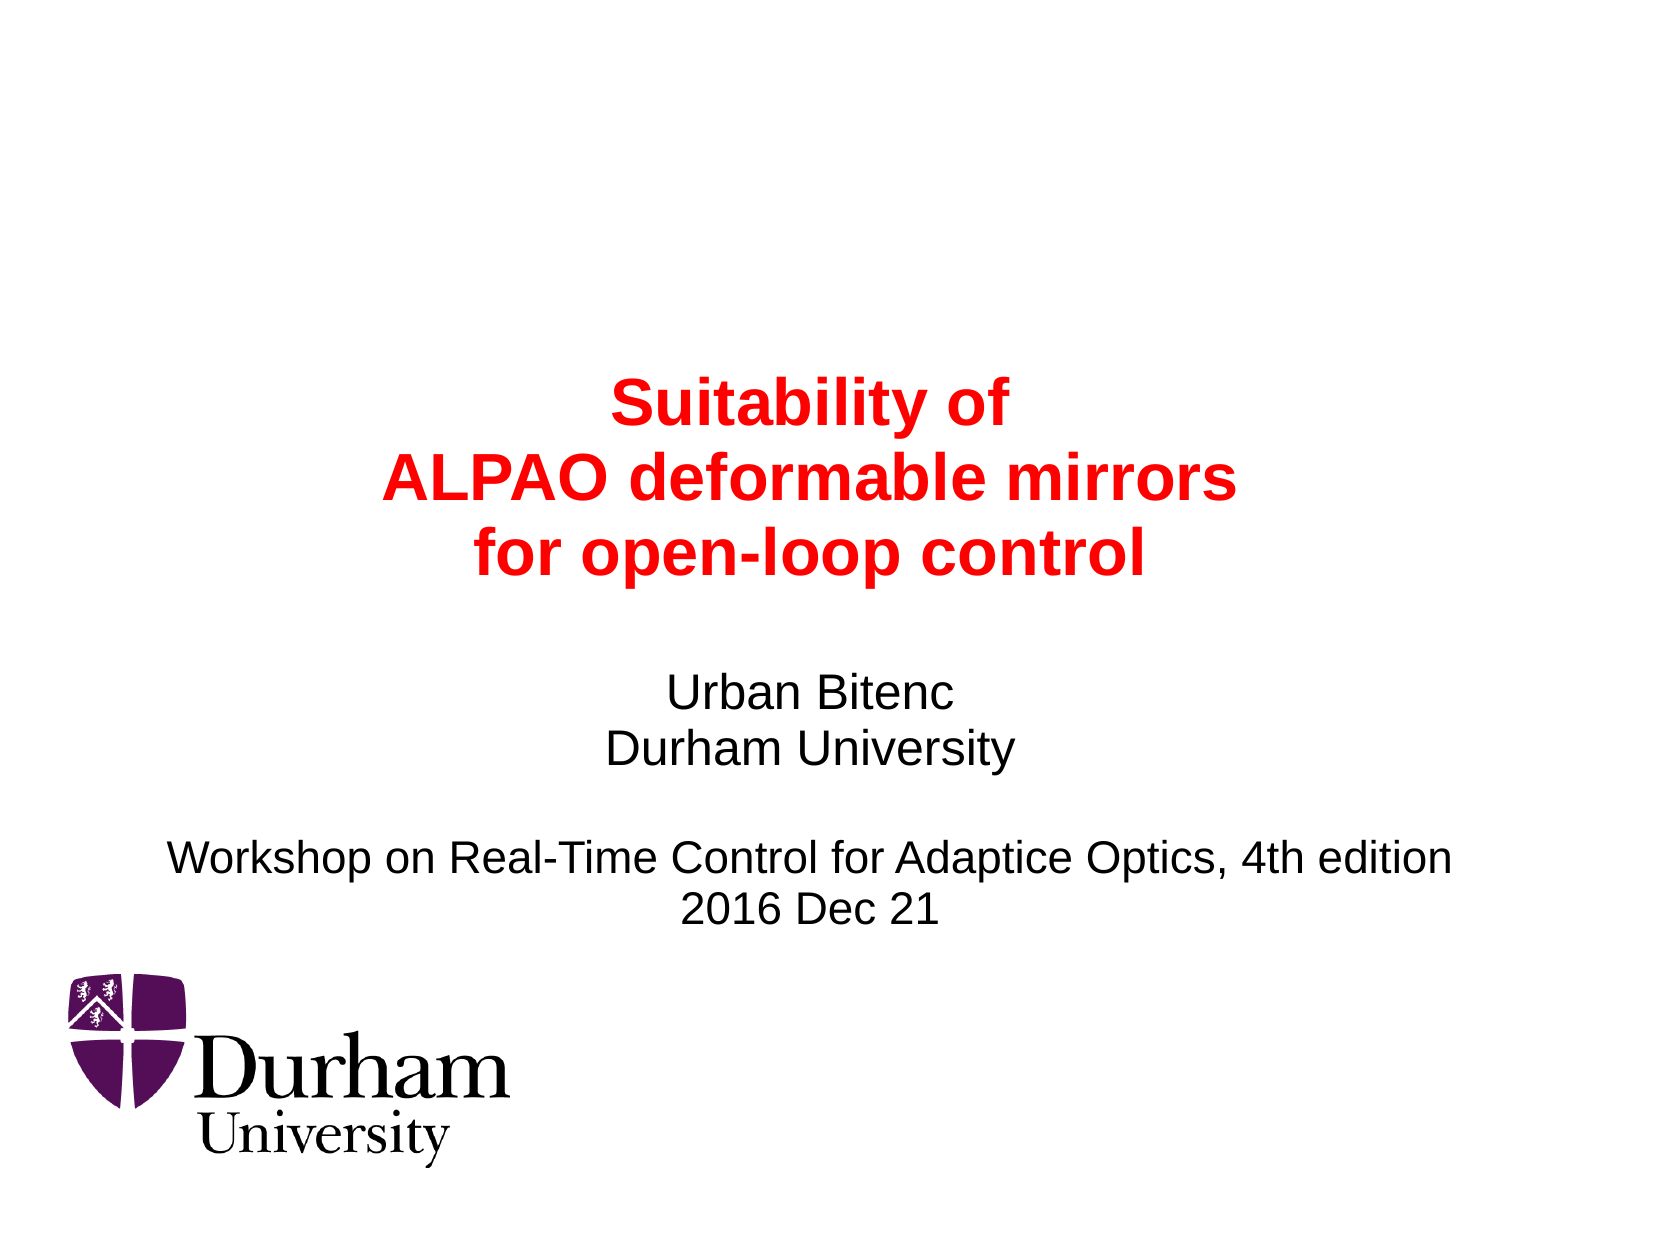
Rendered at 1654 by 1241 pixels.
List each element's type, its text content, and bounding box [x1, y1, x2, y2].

picture [68, 974, 510, 1168]
subtitle Suitability of ALPAO deformable mirrors for open-loop control Urban Bitenc Durham University Workshop on Real-Time Control for Adaptice Optics, 4th edition 2016 Dec 21 [82, 290, 1538, 1010]
